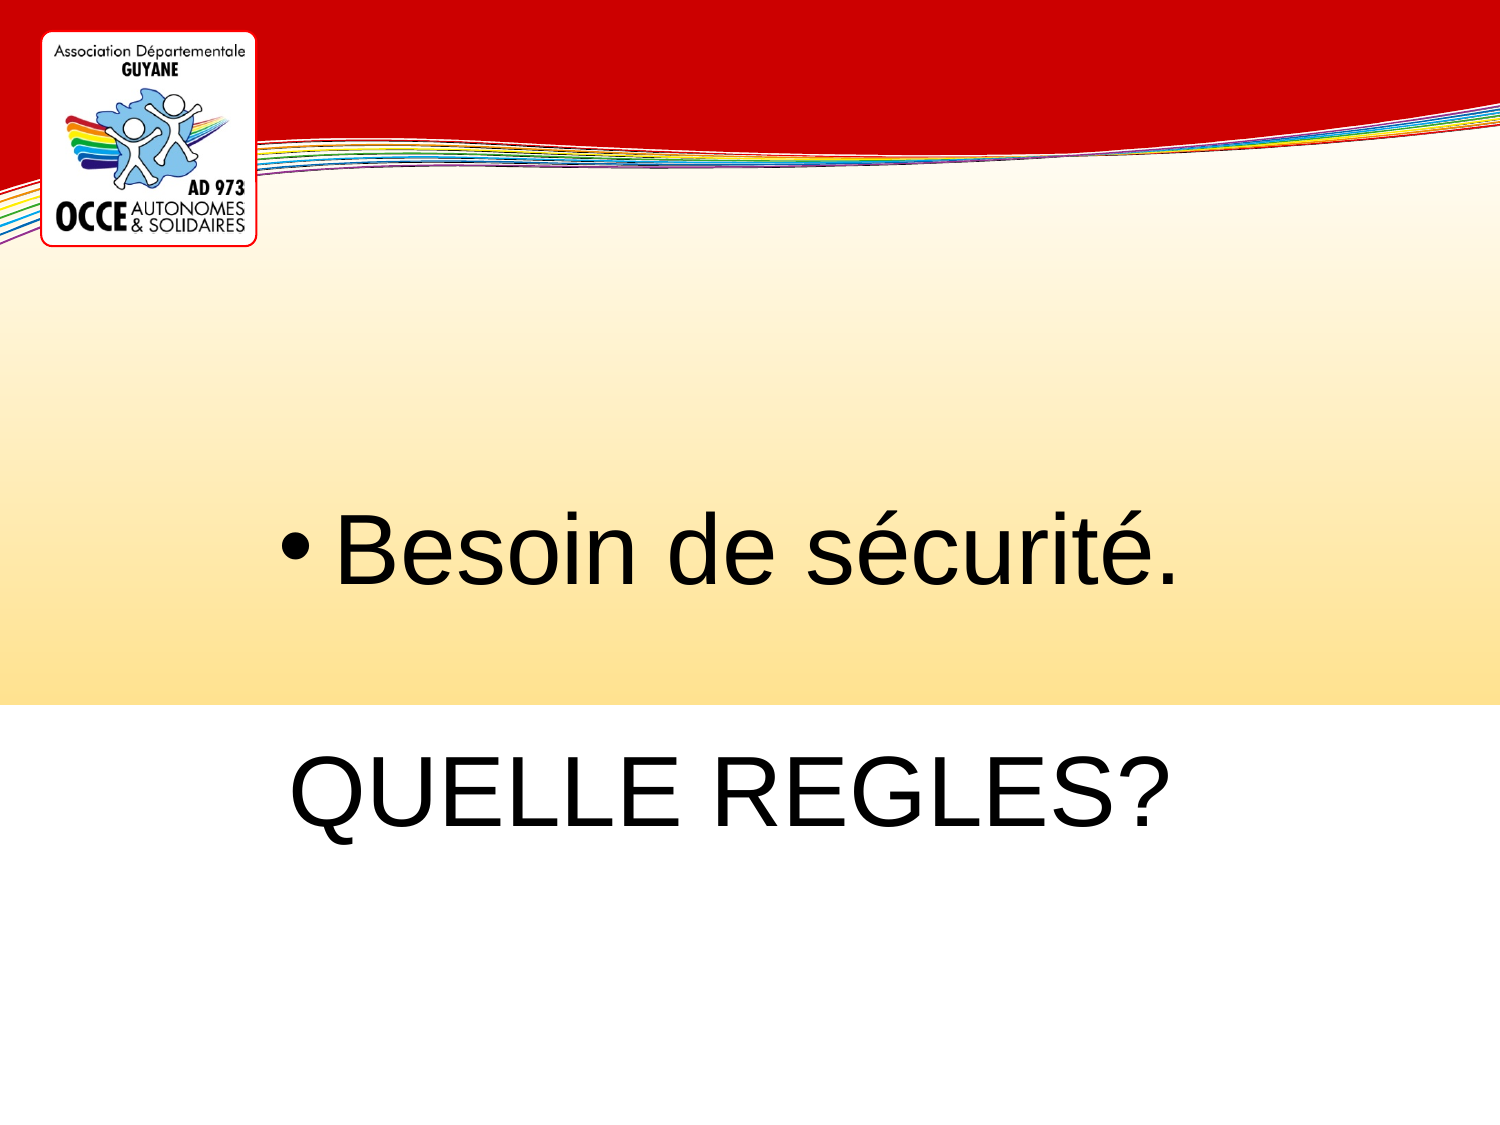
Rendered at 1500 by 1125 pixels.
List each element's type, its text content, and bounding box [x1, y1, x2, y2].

picture [54, 44, 245, 234]
list Besoin de sécurité. QUELLE REGLES? [56, 493, 1406, 981]
